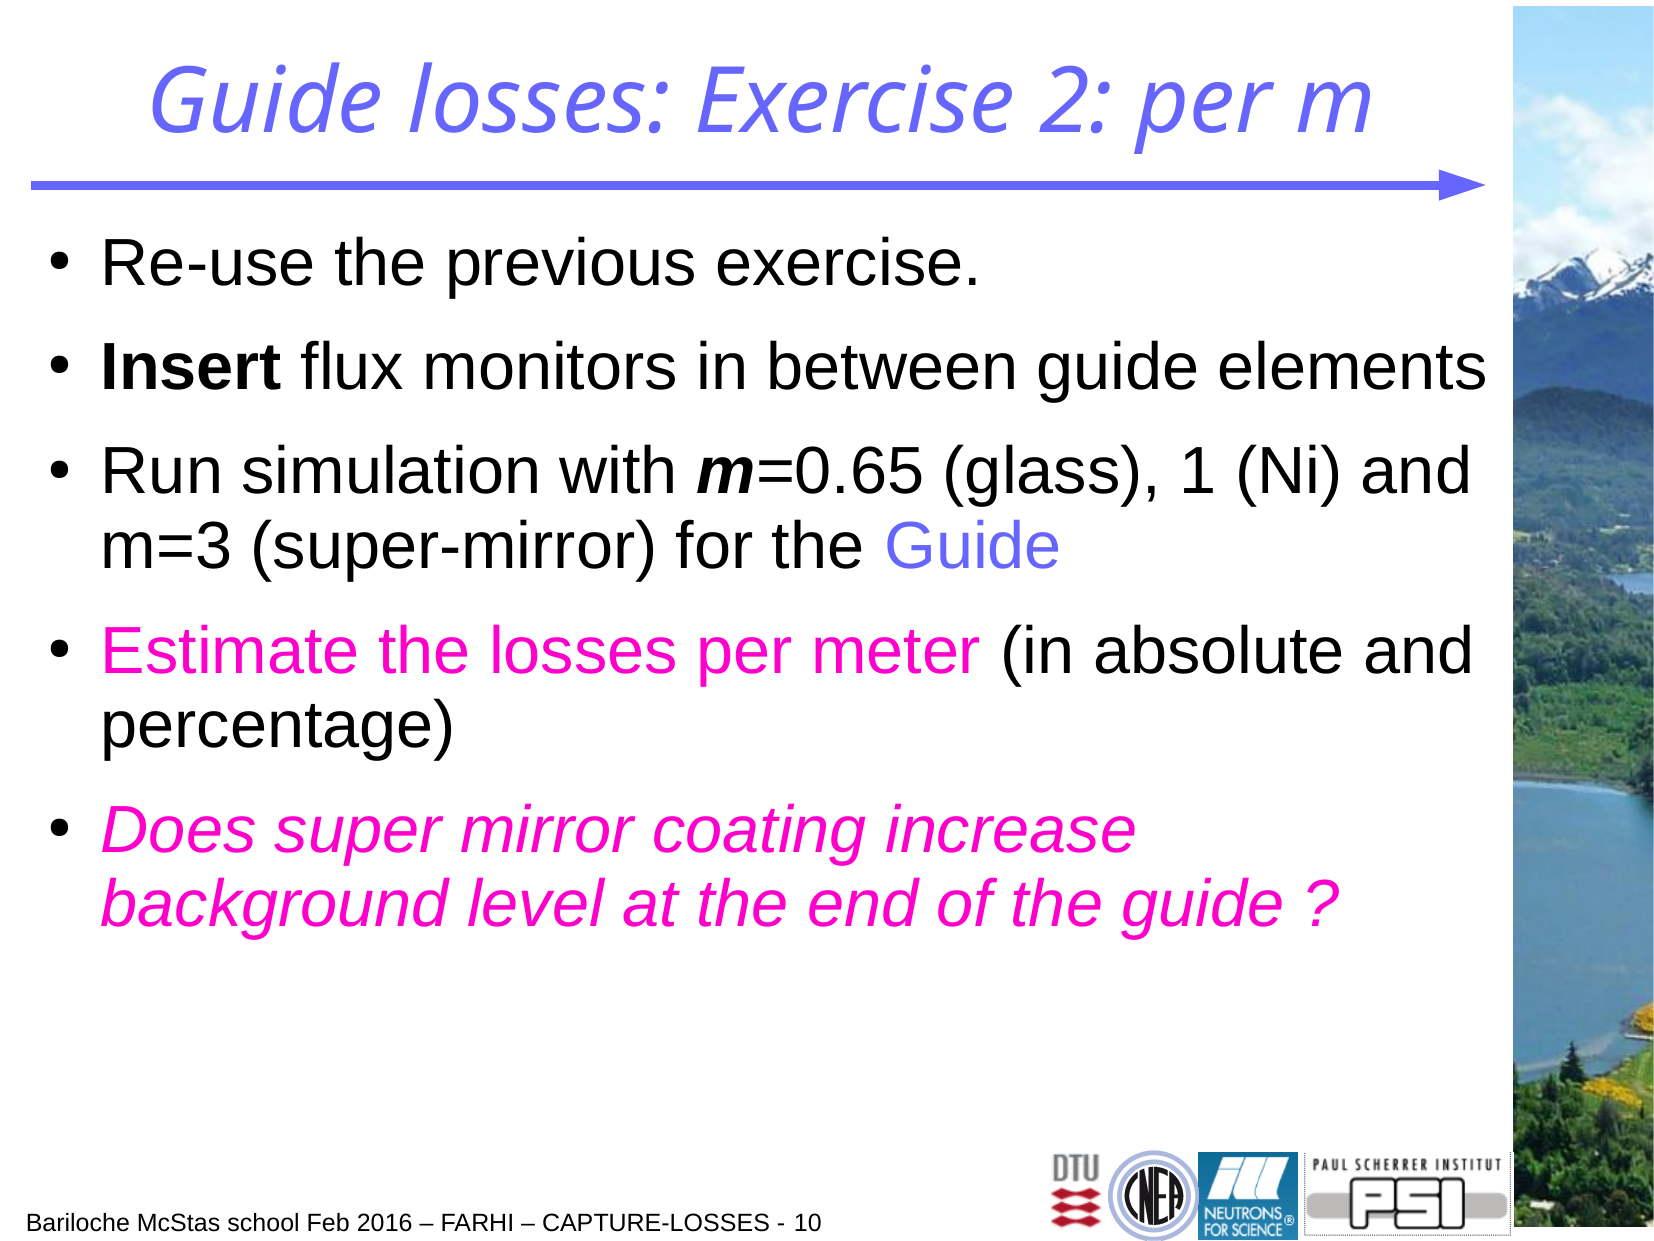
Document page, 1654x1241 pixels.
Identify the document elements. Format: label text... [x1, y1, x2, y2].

title Guide losses: Exercise 2: per m [17, 31, 1506, 163]
picture [1108, 6, 1654, 1241]
list Re-use the previous exercise. Insert flux monitors in between guide elements Run simulation with m=0.65 (glass), 1 (Ni) and m=3 (super-mirror) for the Guide Estimate the losses per meter (in absolute and percentage) Does super mirror coating increase background level at the end of the guide ? [30, 225, 1501, 1141]
picture [1050, 1152, 1103, 1230]
